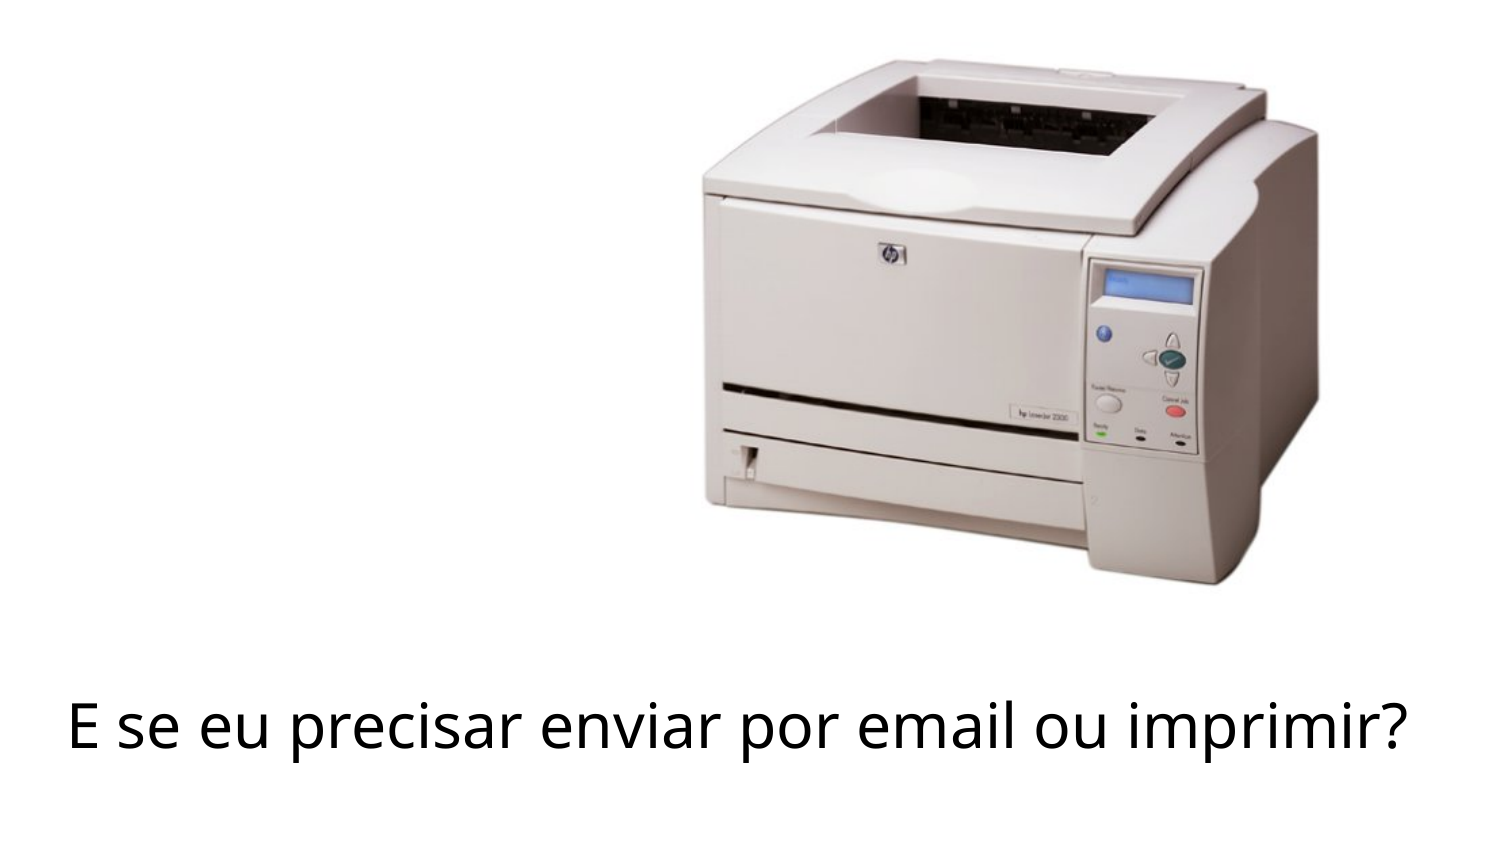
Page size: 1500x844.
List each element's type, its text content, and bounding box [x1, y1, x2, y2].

list E se eu precisar enviar por email ou imprimir? [51, 652, 1479, 794]
picture [669, 0, 1346, 606]
